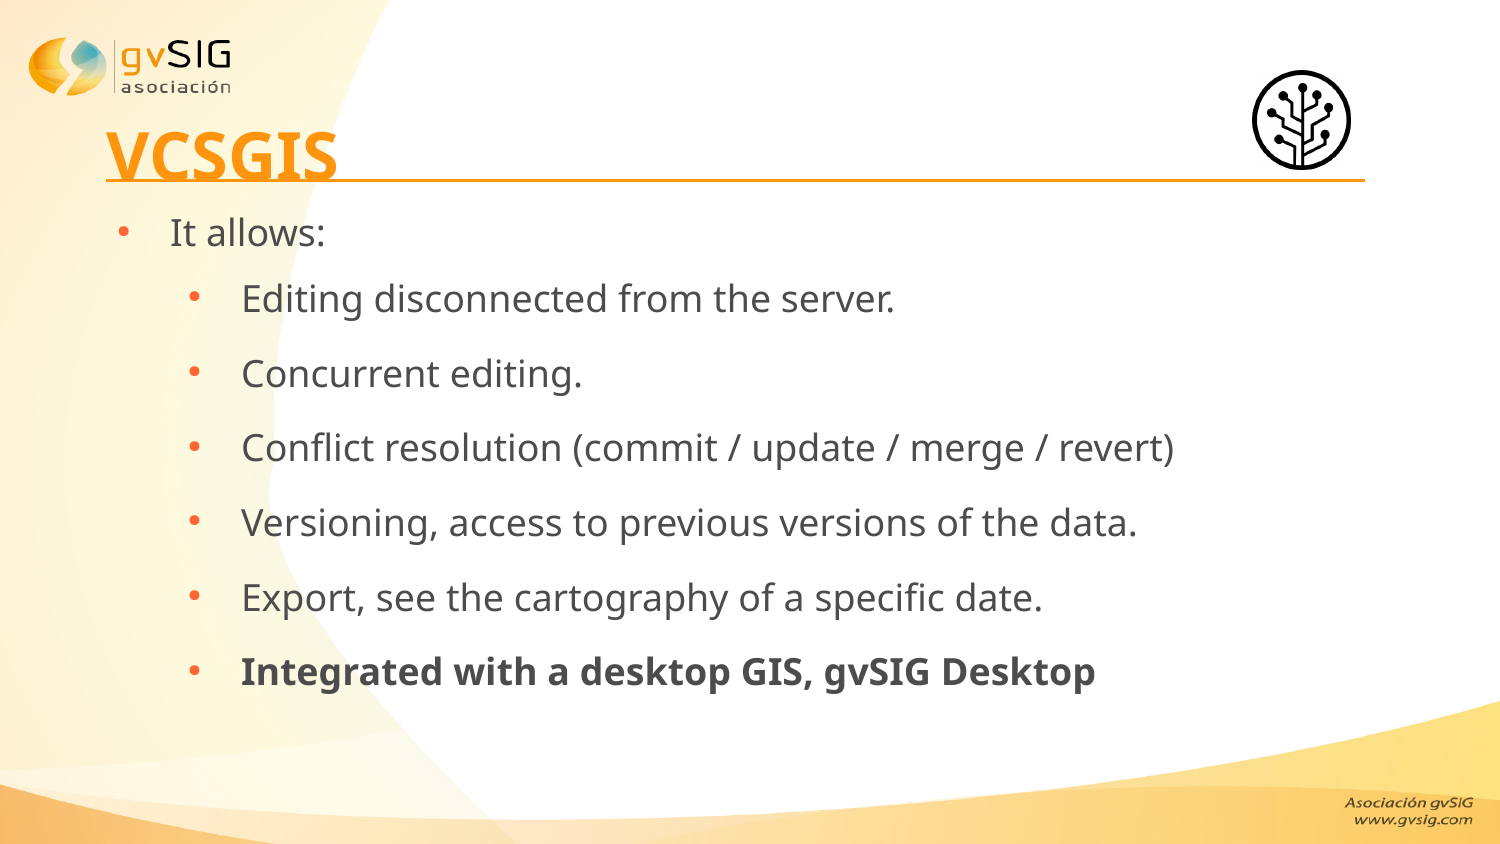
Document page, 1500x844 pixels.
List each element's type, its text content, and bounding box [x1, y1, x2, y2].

picture [0, 0, 1500, 844]
title VCSGIS [106, 115, 1457, 193]
list It allows: Editing disconnected from the server. Concurrent editing. Conflict resolution (commit / update / merge / revert) Versioning, access to previous versions of the data. Export, see the cartography of a specific date. Integrated with a desktop GIS, gvSIG Desktop [99, 206, 1371, 769]
